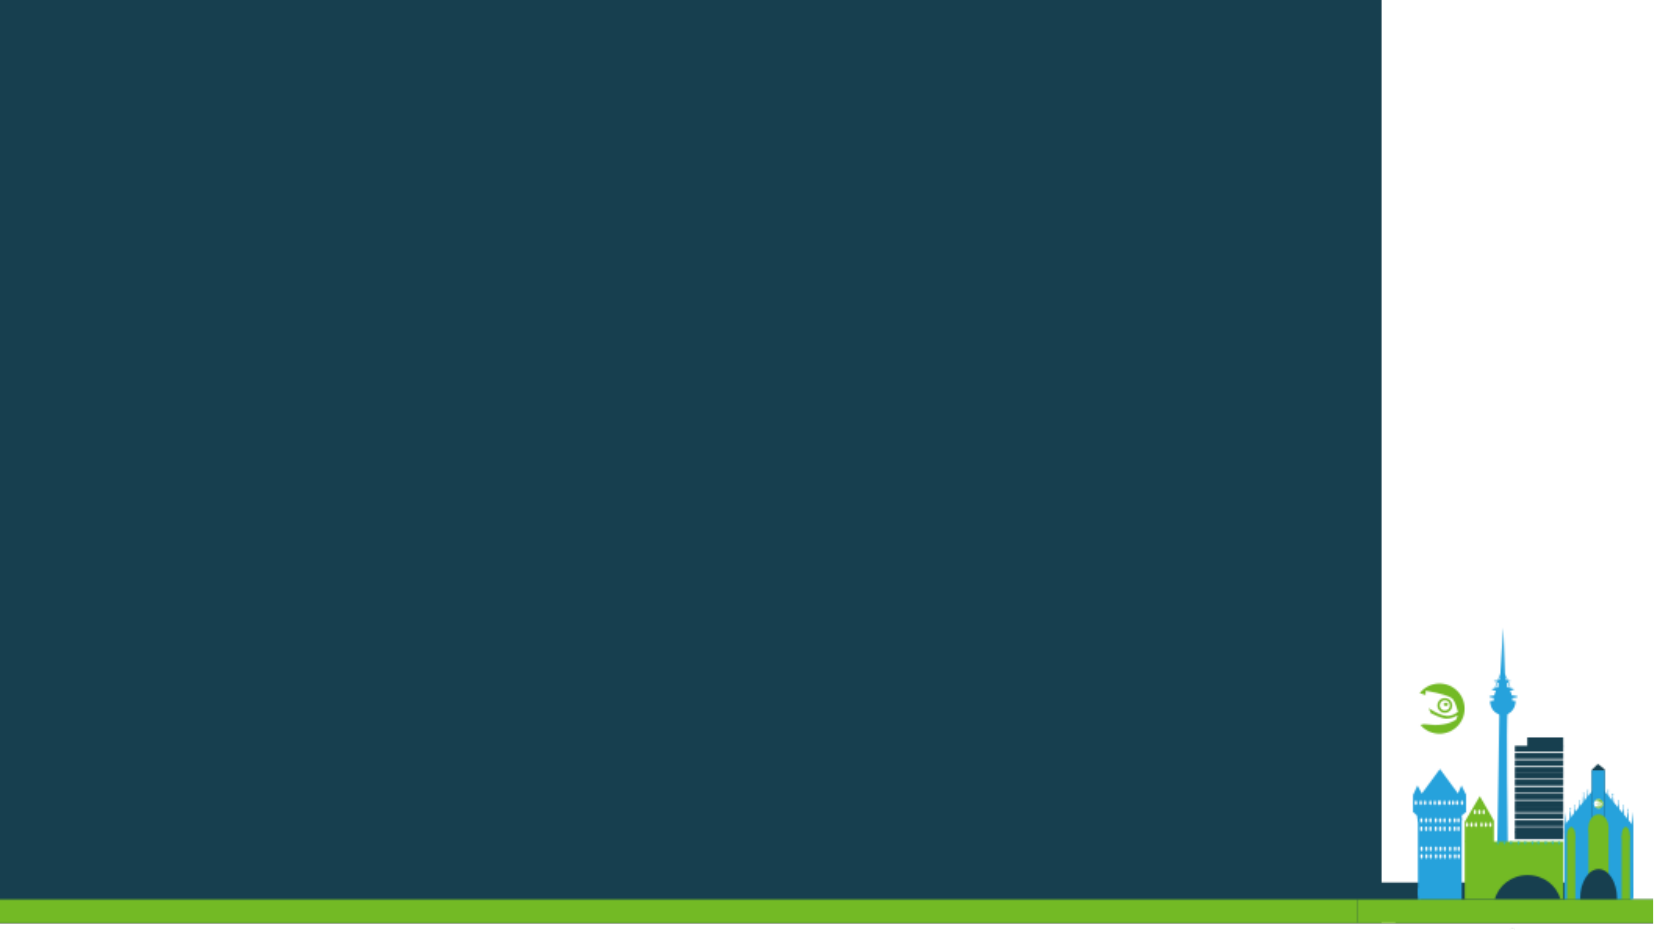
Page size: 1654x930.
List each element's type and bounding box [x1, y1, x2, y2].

picture [852, 129, 1654, 930]
